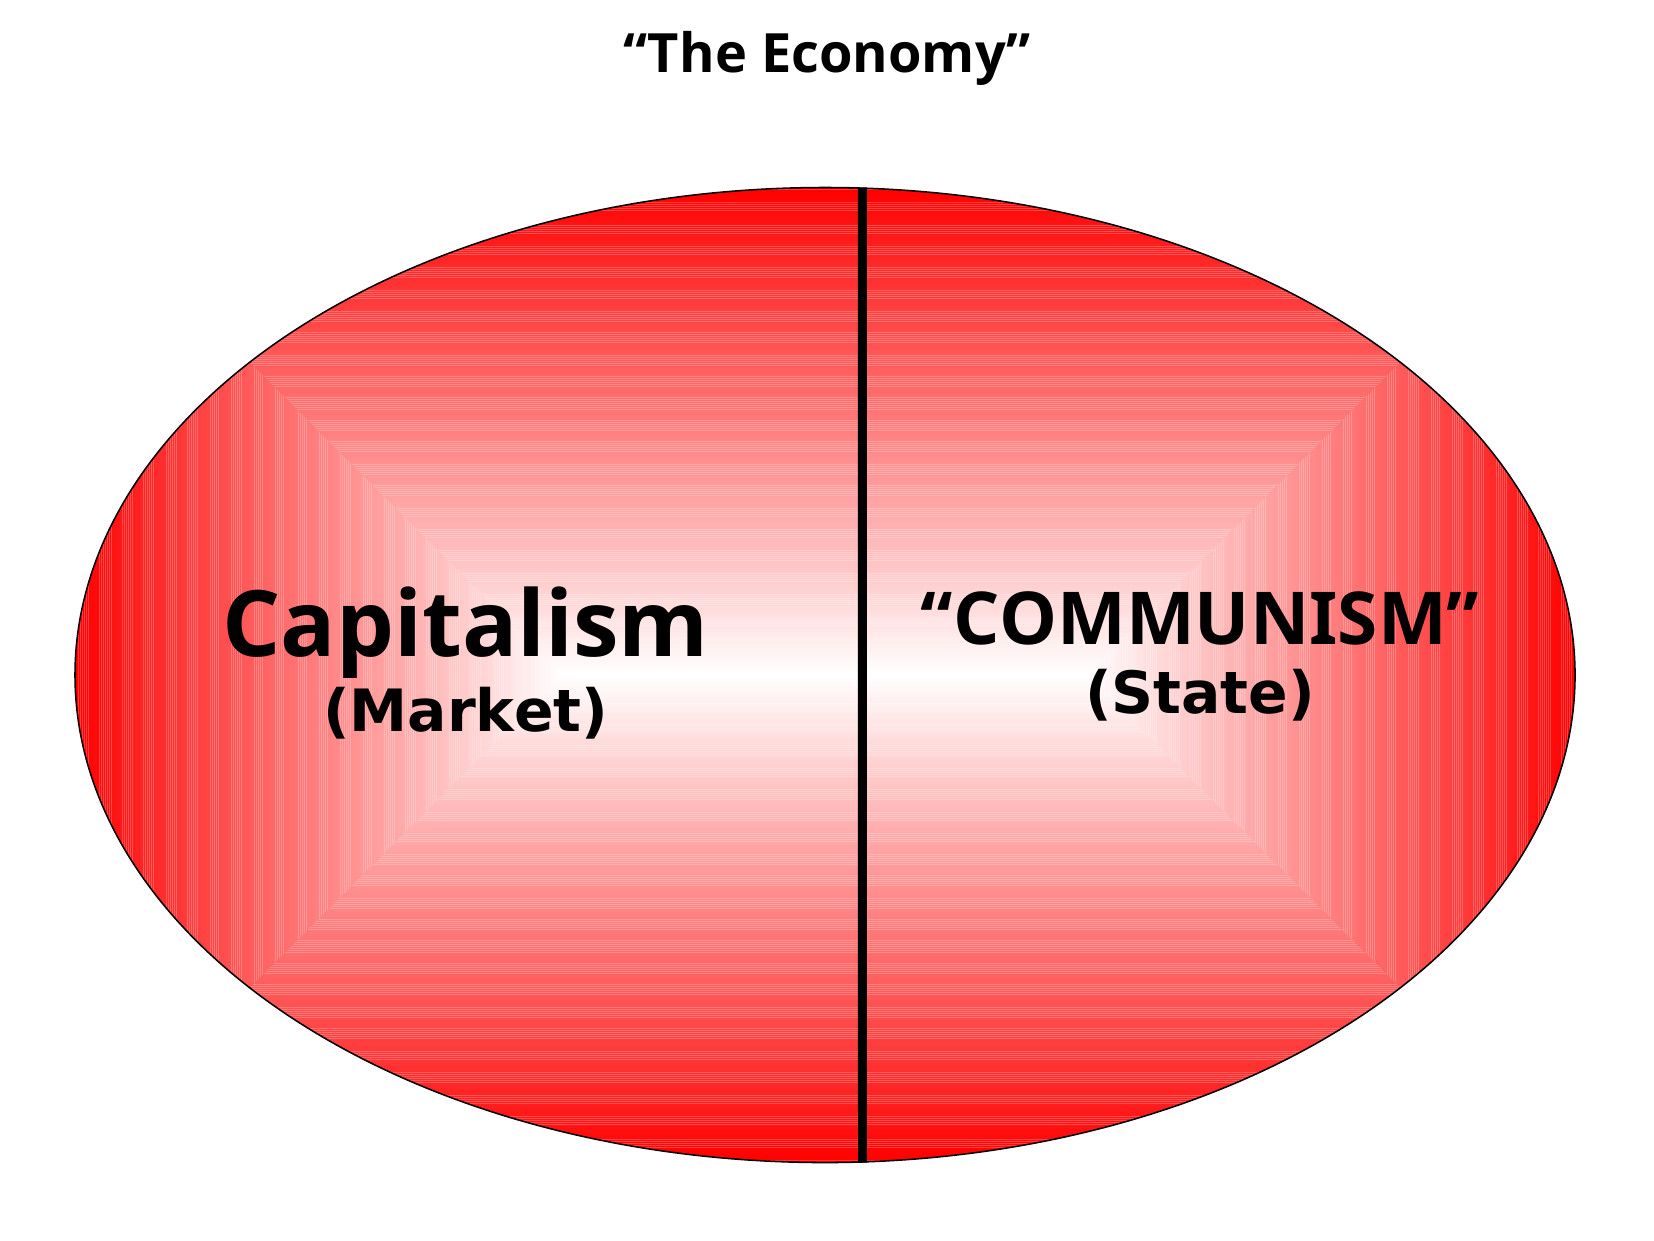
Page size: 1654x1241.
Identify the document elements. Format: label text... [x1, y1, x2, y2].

text_box [867, 1013, 1366, 1162]
text_box “The Economy” [152, 13, 1503, 92]
text_box [867, 188, 1576, 827]
text_box “COMMUNISM” (State)‏ [862, 578, 1538, 1013]
text_box Capitalism (Market)‏ [144, 562, 788, 863]
text_box [75, 187, 858, 1163]
